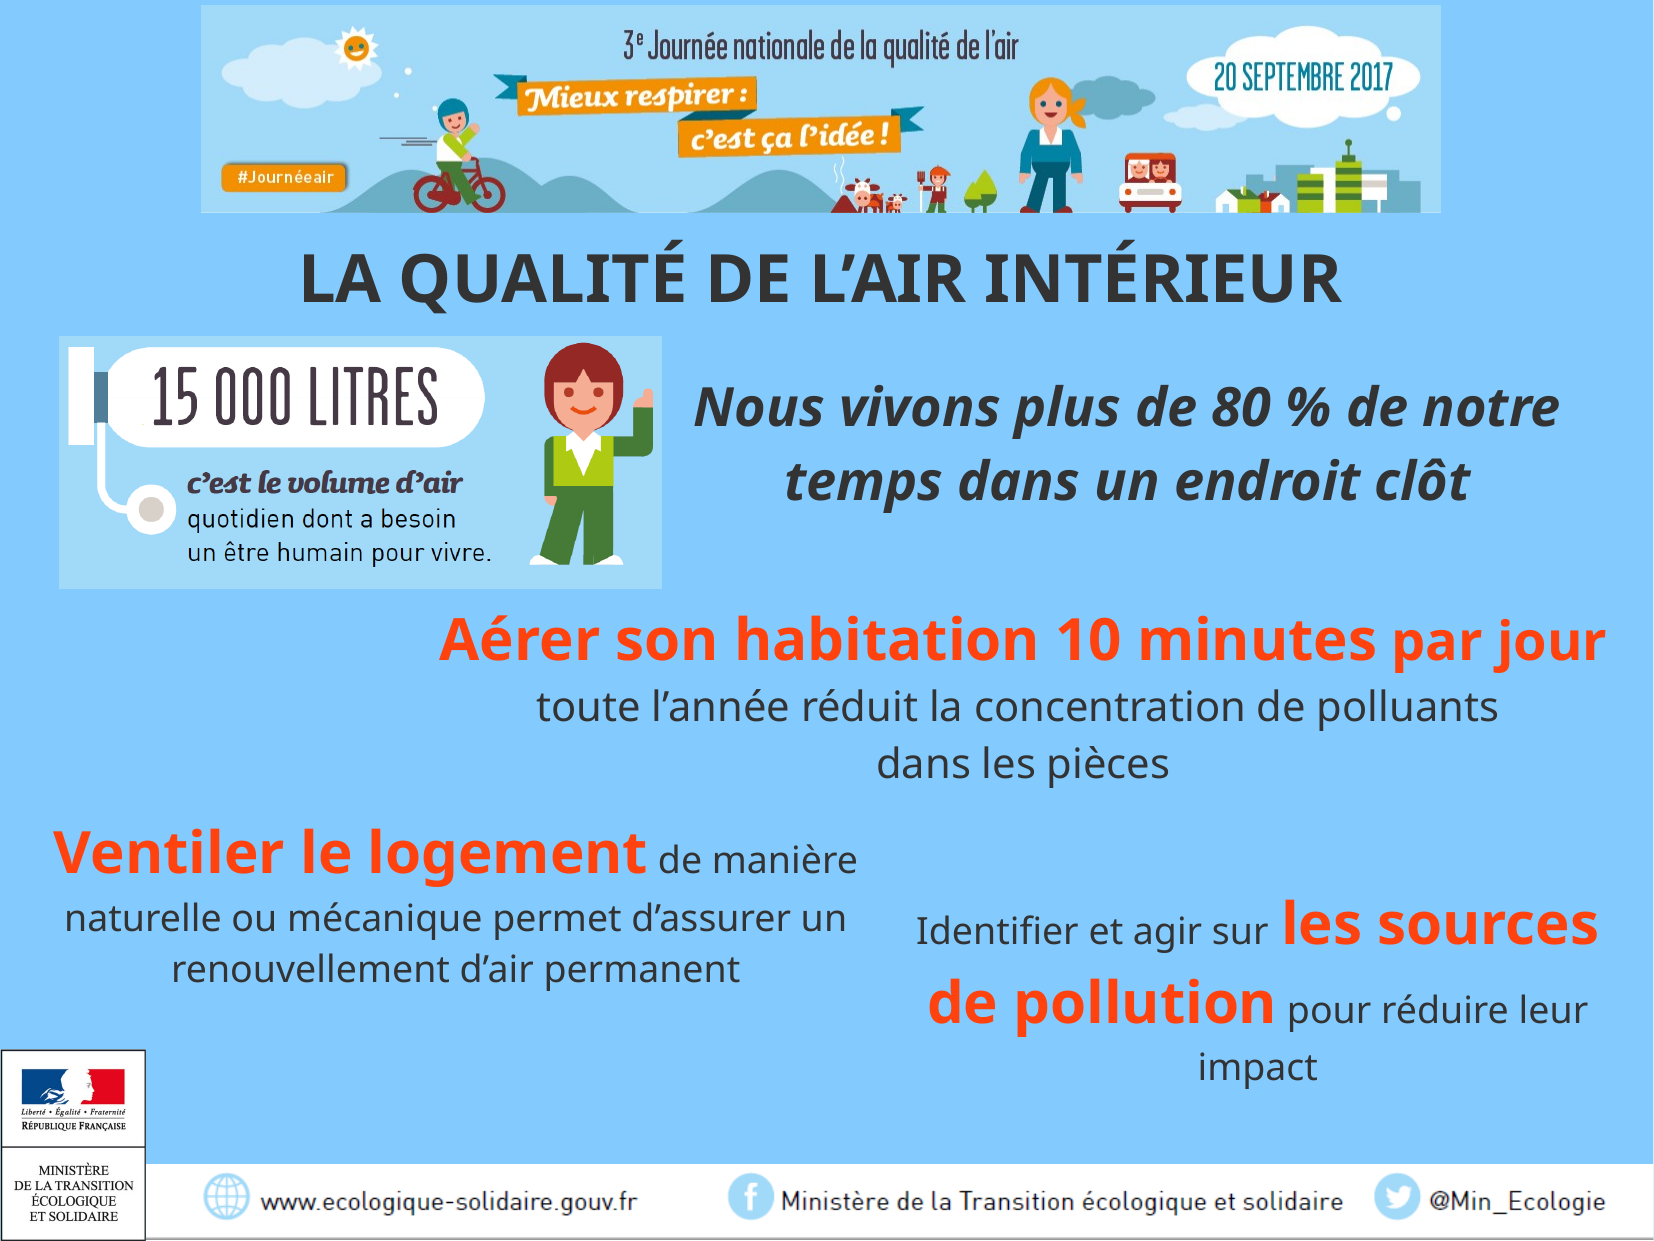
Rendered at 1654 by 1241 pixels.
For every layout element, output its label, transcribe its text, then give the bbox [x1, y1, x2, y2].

text_box Ventiler le logement de manière naturelle ou mécanique permet d’assurer un renouvellement d’air permanent [47, 814, 866, 990]
subtitle [82, 330, 1571, 1134]
title LA QUALITÉ DE L’AIR INTÉRIEUR [200, 221, 1441, 331]
text_box Identifier et agir sur les sources de pollution pour réduire leur impact [897, 885, 1619, 1088]
text_box Nous vivons plus de 80 % de notre temps dans un endroit clôt [685, 366, 1571, 520]
picture [0, 1049, 1654, 1241]
text_box Aérer son habitation 10 minutes par jour toute l’année réduit la concentration de polluants dans les pièces [405, 590, 1642, 792]
picture [201, 5, 1441, 213]
picture [59, 336, 662, 589]
